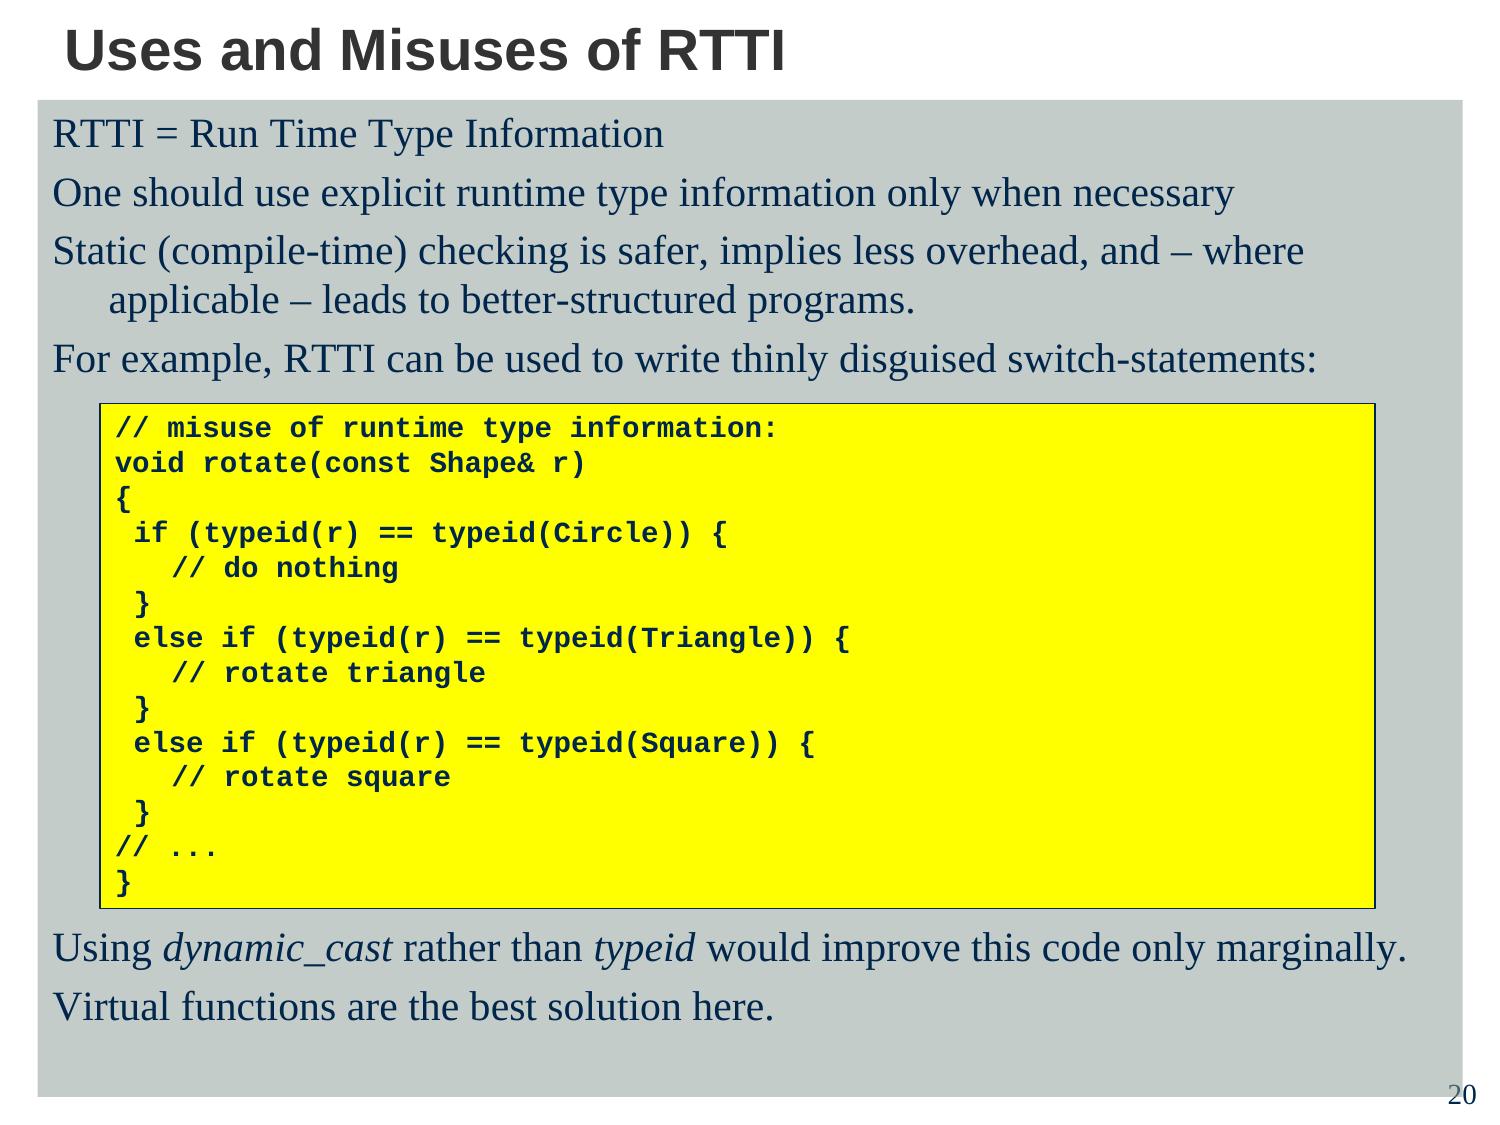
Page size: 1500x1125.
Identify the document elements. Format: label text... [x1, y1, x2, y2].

text_box // misuse of runtime type information: void rotate(const Shape& r) { if (typeid(r) == typeid(Circle)) { // do nothing } else if (typeid(r) == typeid(Triangle)) { // rotate triangle } else if (typeid(r) == typeid(Square)) { // rotate square } // ... } [99, 403, 1375, 914]
title Uses and Misuses of RTTI [50, 0, 1450, 91]
list RTTI = Run Time Type Information One should use explicit runtime type information only when necessary Static (compile-time) checking is safer, implies less overhead, and – where applicable – leads to better-structured programs. For example, RTTI can be used to write thinly disguised switch-statements: Using dynamic_cast rather than typeid would improve this code only marginally. Virtual functions are the best solution here. [37, 99, 1463, 1097]
